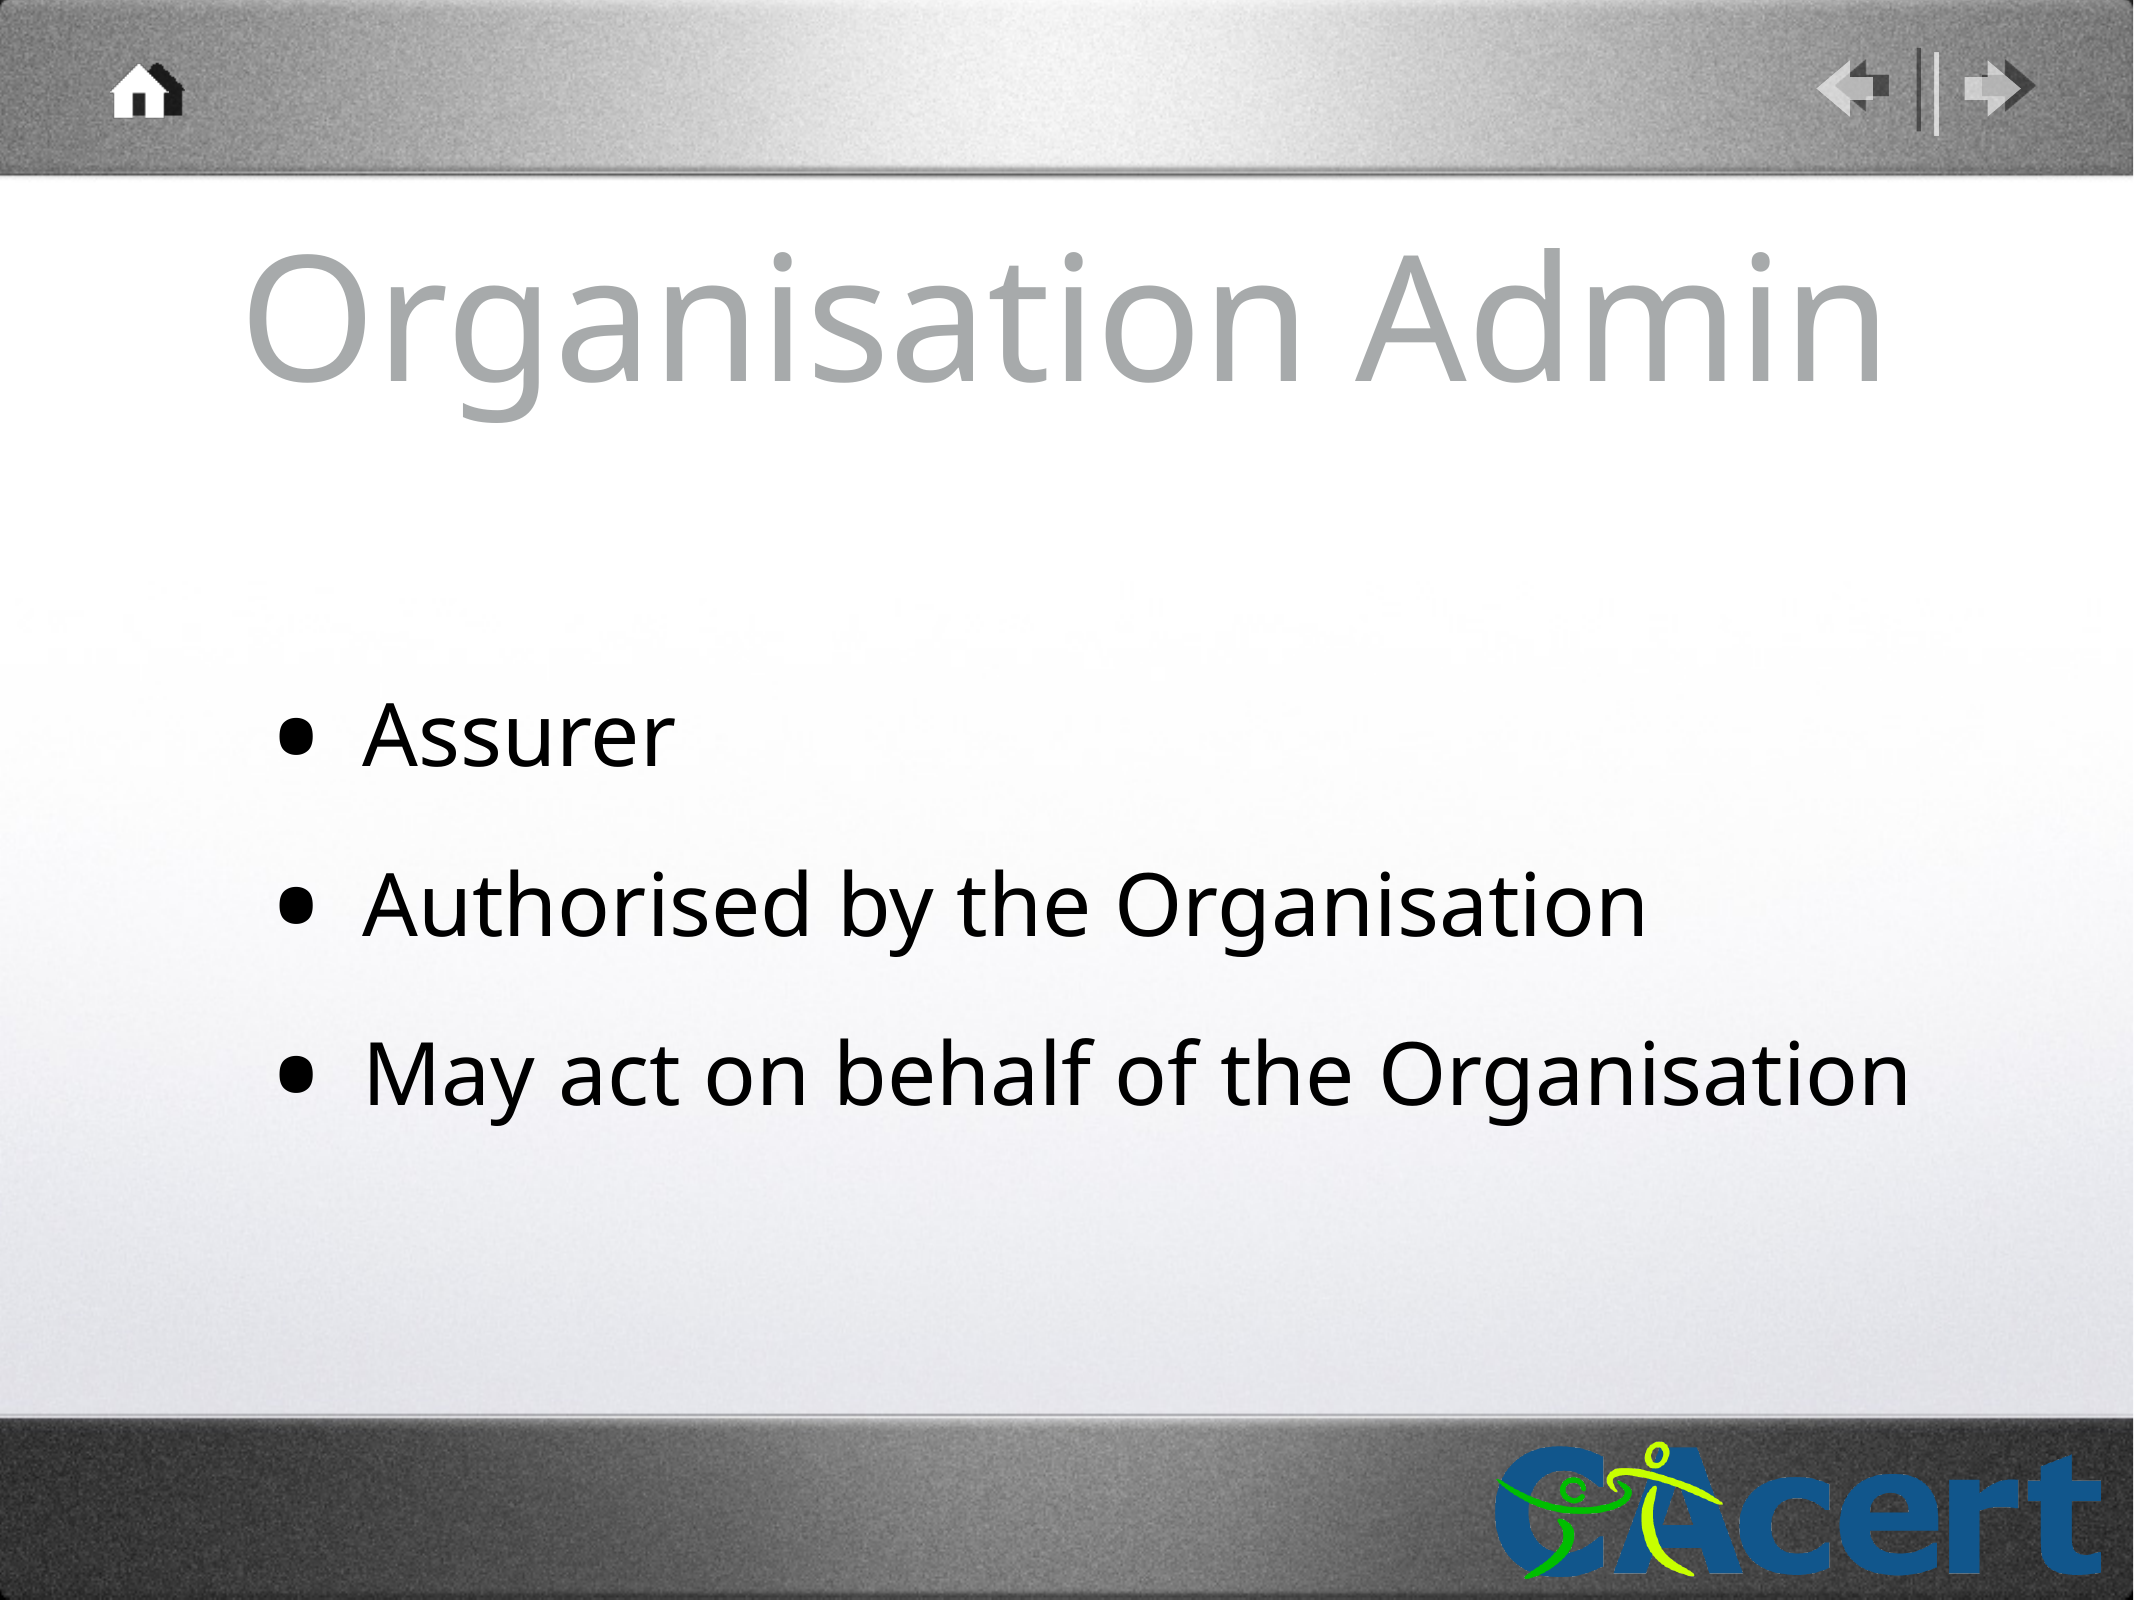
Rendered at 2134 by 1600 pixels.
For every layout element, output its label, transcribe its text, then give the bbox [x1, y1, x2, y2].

title Organisation Admin [208, 185, 1925, 433]
list Assurer Authorised by the Organisation May act on behalf of the Organisation [208, 433, 1925, 1371]
picture [0, 0, 2134, 1600]
